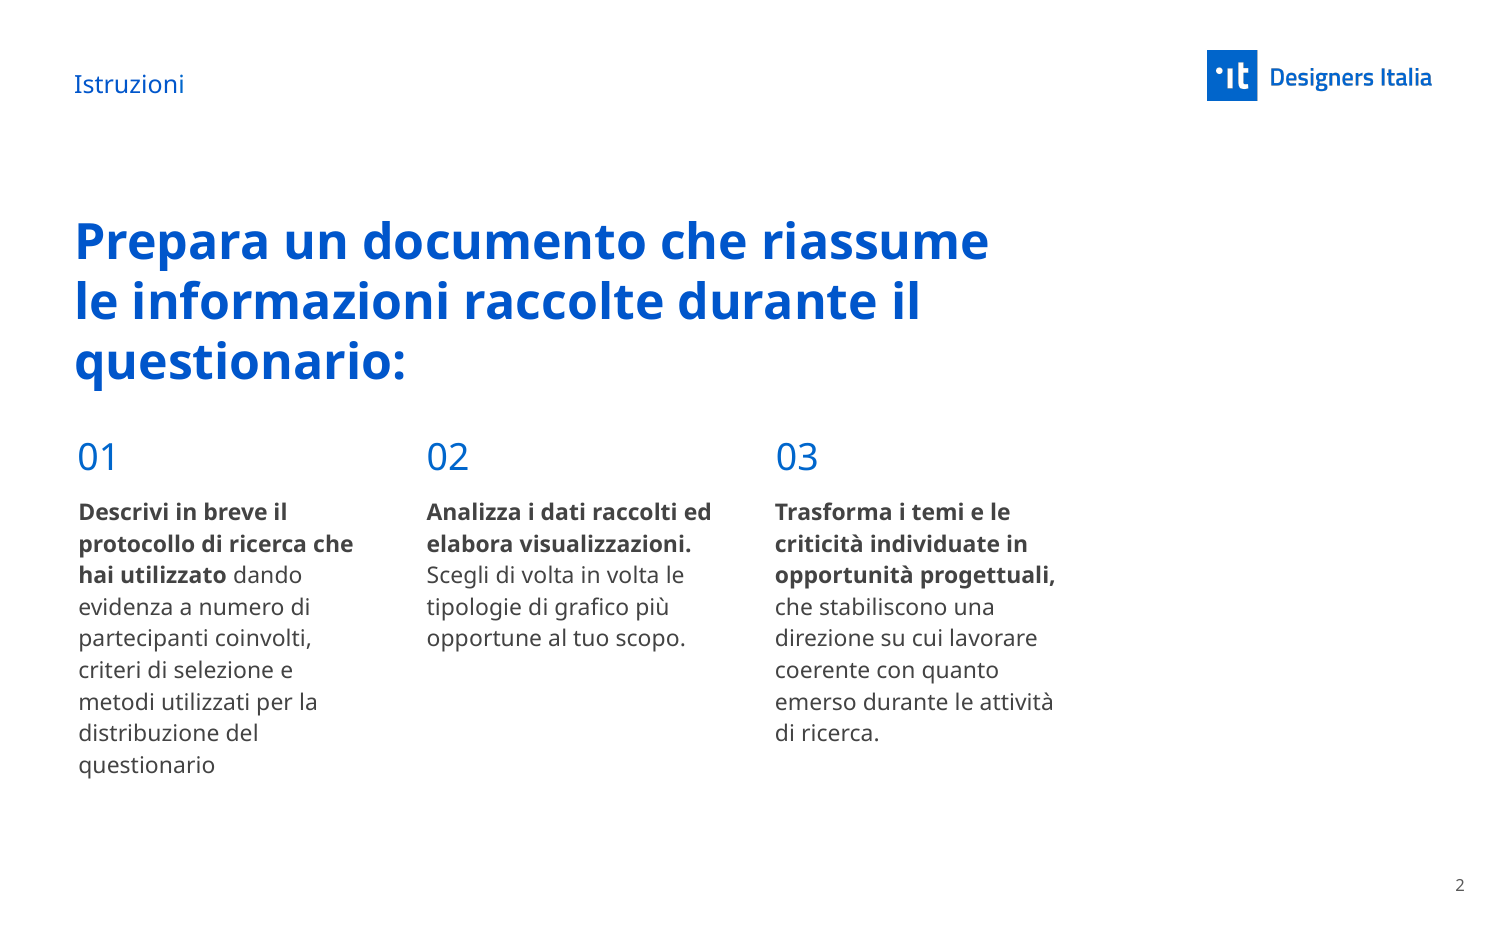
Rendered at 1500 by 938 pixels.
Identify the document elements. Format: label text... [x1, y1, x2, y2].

text_box Trasforma i temi e le criticità individuate in opportunità progettuali, che stabiliscono una direzione su cui lavorare coerente con quanto emerso durante le attività di ricerca. [759, 478, 1083, 685]
text_box Prepara un documento che riassume le informazioni raccolte durante il questionario: [59, 194, 1186, 306]
slide_number <number> [1389, 849, 1480, 922]
text_box Istruzioni [59, 58, 696, 110]
text_box 01 [62, 432, 146, 479]
text_box 02 [411, 432, 496, 479]
text_box Descrivi in breve il protocollo di ricerca che hai utilizzato dando evidenza a numero di partecipanti coinvolti, criteri di selezione e metodi utilizzati per la distribuzione del questionario [63, 478, 386, 685]
text_box Analizza i dati raccolti ed elabora visualizzazioni. Scegli di volta in volta le tipologie di grafico più opportune al tuo scopo. [411, 478, 734, 685]
text_box 03 [760, 432, 845, 479]
picture [1207, 50, 1445, 101]
